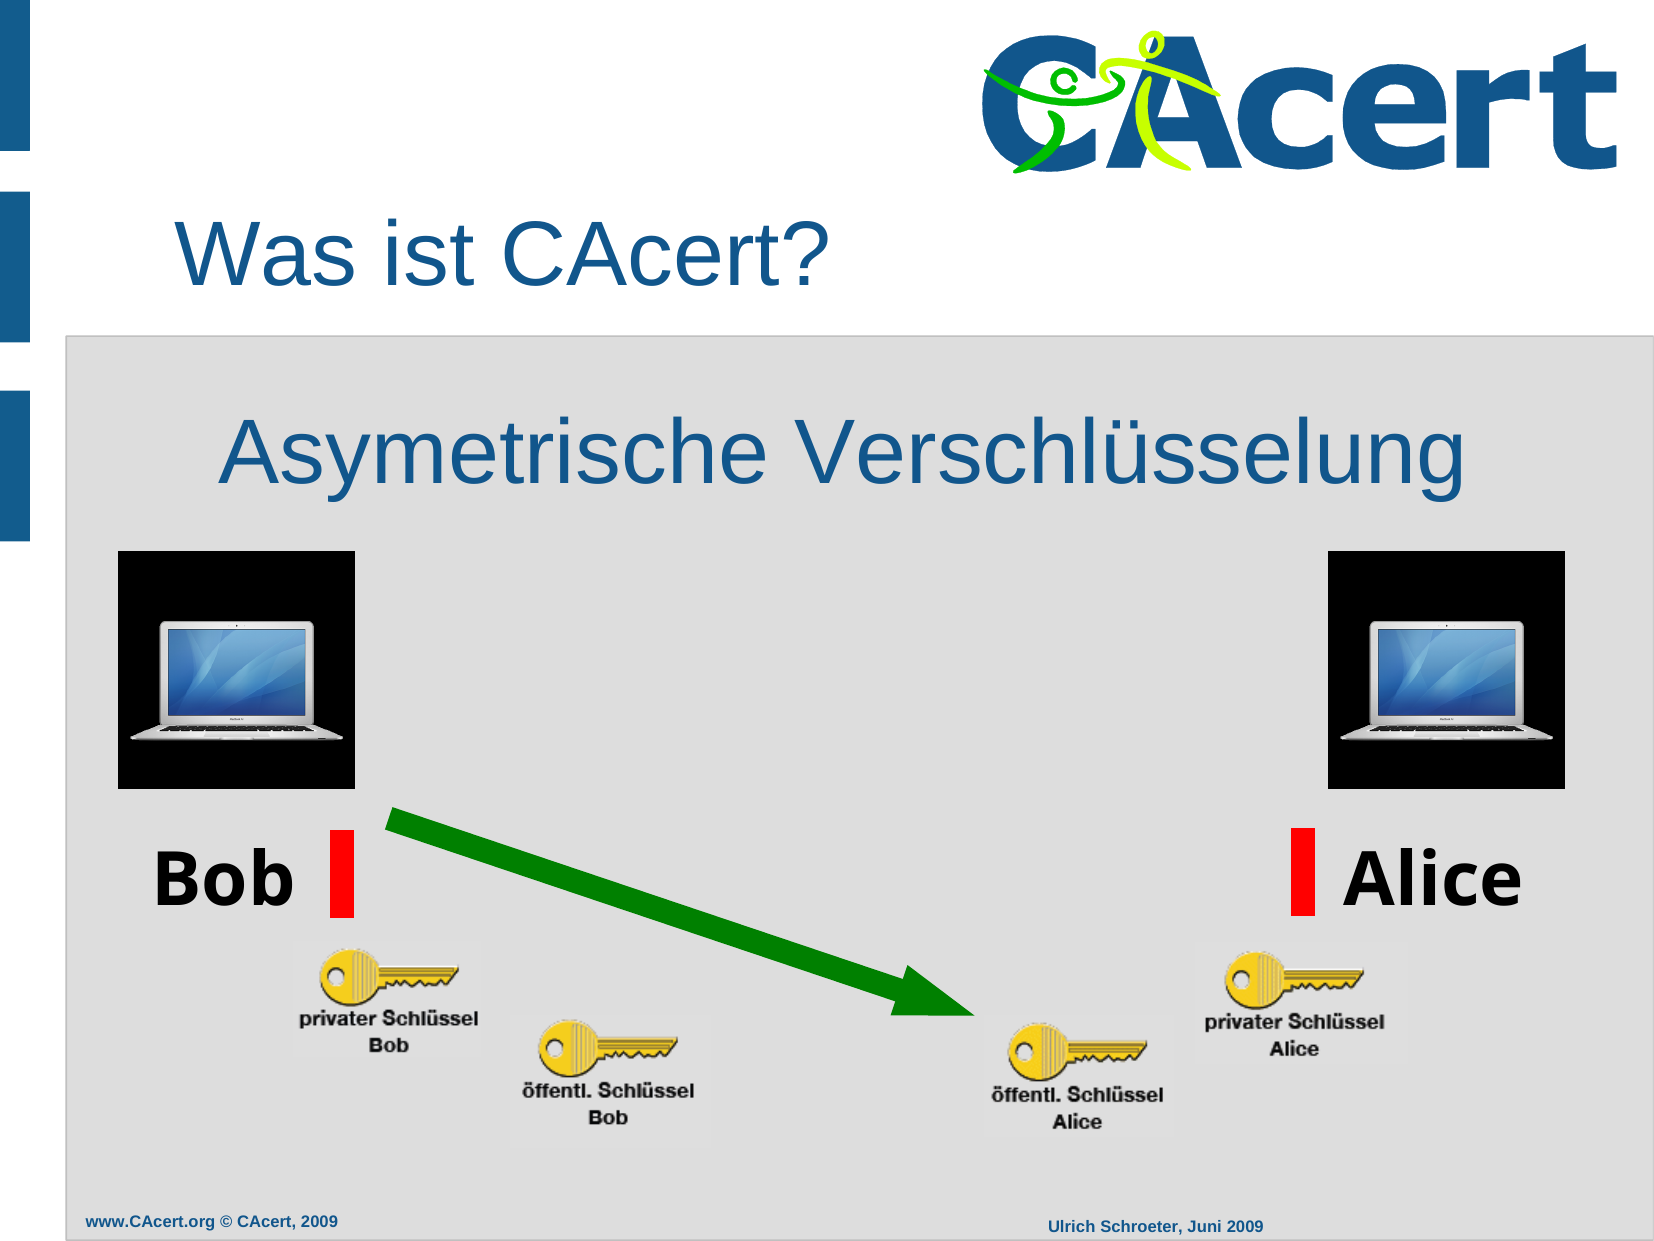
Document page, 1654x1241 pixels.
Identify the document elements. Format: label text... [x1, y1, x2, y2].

text_box Alice [1328, 817, 1568, 939]
picture [1195, 942, 1408, 1064]
picture [984, 1015, 1174, 1137]
title Asymetrische Verschlüsselung [118, 344, 1530, 503]
picture [510, 1015, 711, 1148]
picture [118, 551, 355, 789]
picture [293, 941, 481, 1057]
text_box Was ist CAcert? [118, 195, 837, 313]
picture [1328, 551, 1565, 789]
text_box Bob [136, 817, 325, 939]
